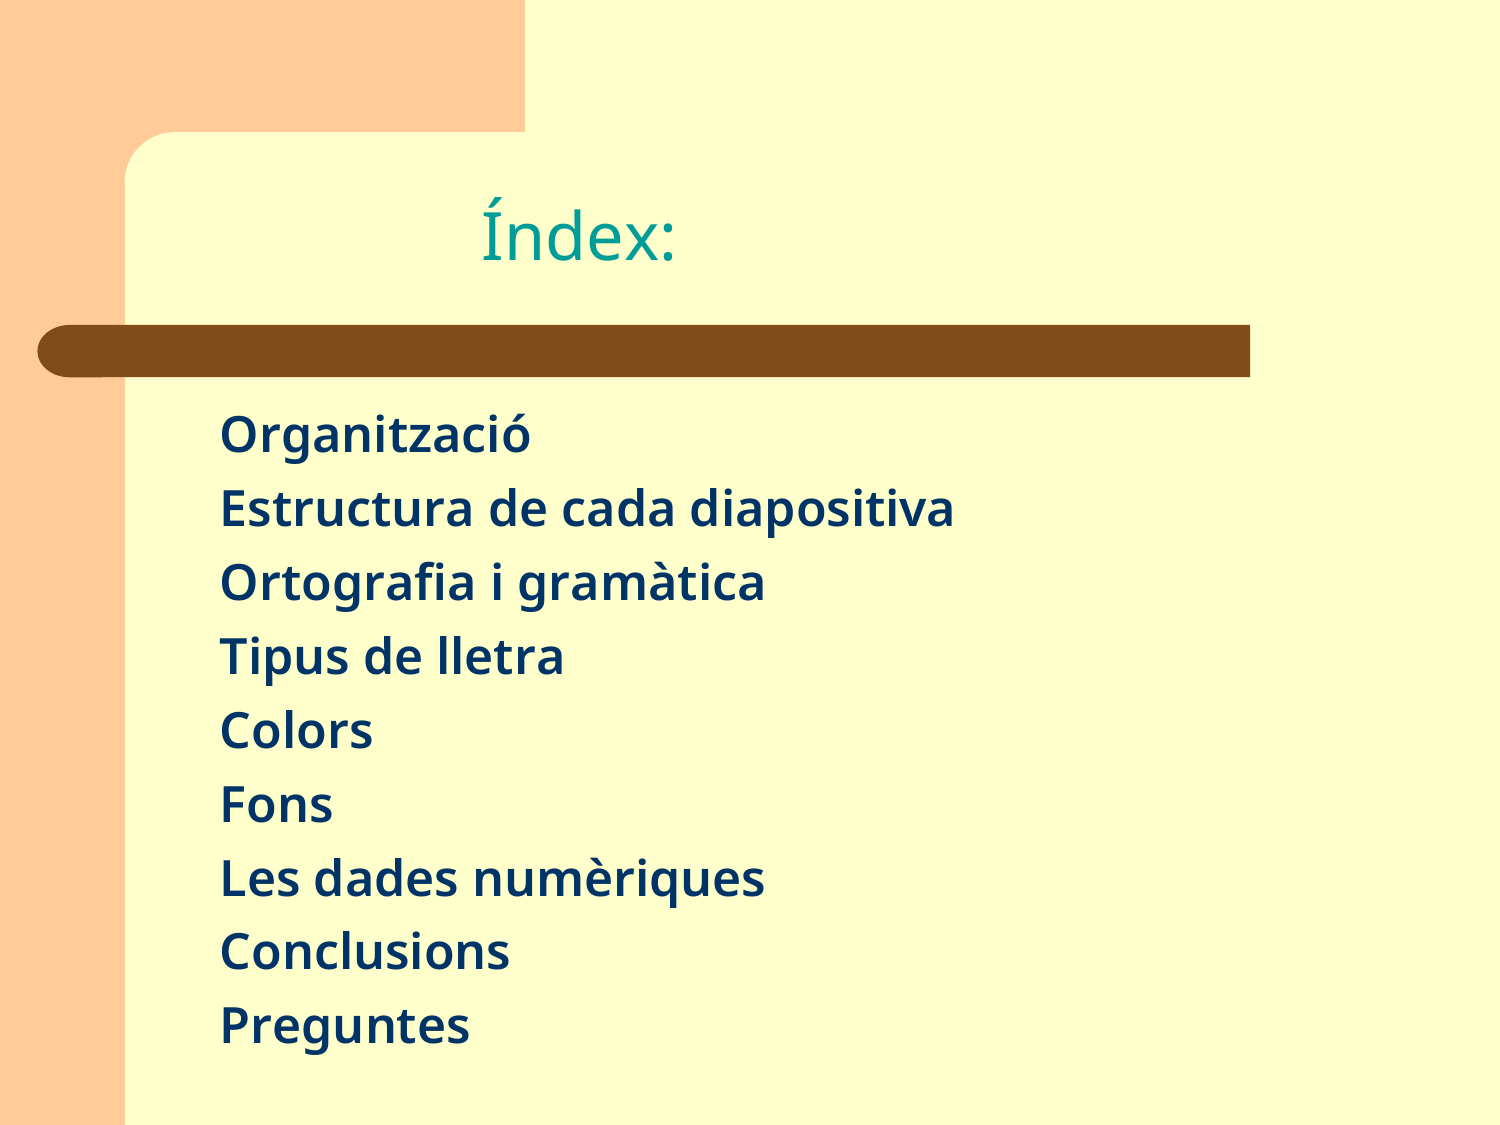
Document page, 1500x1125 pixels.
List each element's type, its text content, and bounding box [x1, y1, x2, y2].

list Organització Estructura de cada diapositiva Ortografia i gramàtica Tipus de lletra Colors Fons Les dades numèriques Conclusions Preguntes [205, 396, 1361, 1125]
title Índex: [467, 97, 812, 285]
